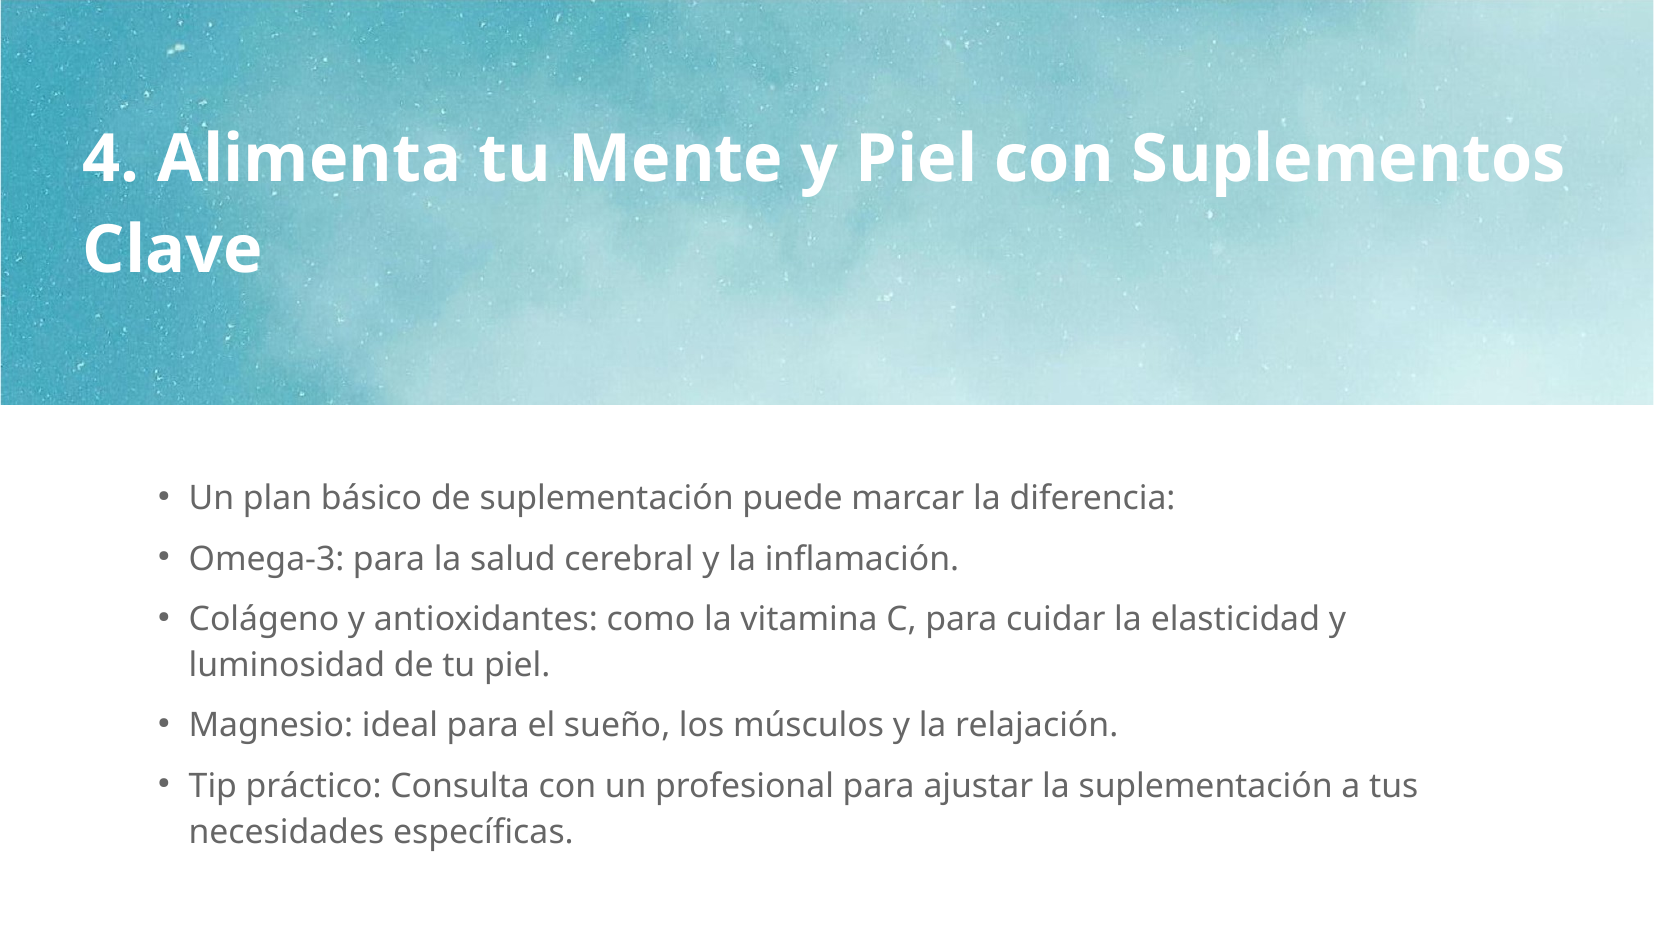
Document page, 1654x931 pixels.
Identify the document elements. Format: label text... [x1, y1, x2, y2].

picture [2, 1, 1653, 405]
list Un plan básico de suplementación puede marcar la diferencia: Omega-3: para la salud cerebral y la inflamación. Colágeno y antioxidantes: como la vitamina C, para cuidar la elasticidad y luminosidad de tu piel. Magnesio: ideal para el sueño, los músculos y la relajación. Tip práctico: Consulta con un profesional para ajustar la suplementación a tus necesidades específicas. [147, 413, 1477, 857]
title 4. Alimenta tu Mente y Piel con Suplementos Clave [82, 53, 1571, 349]
